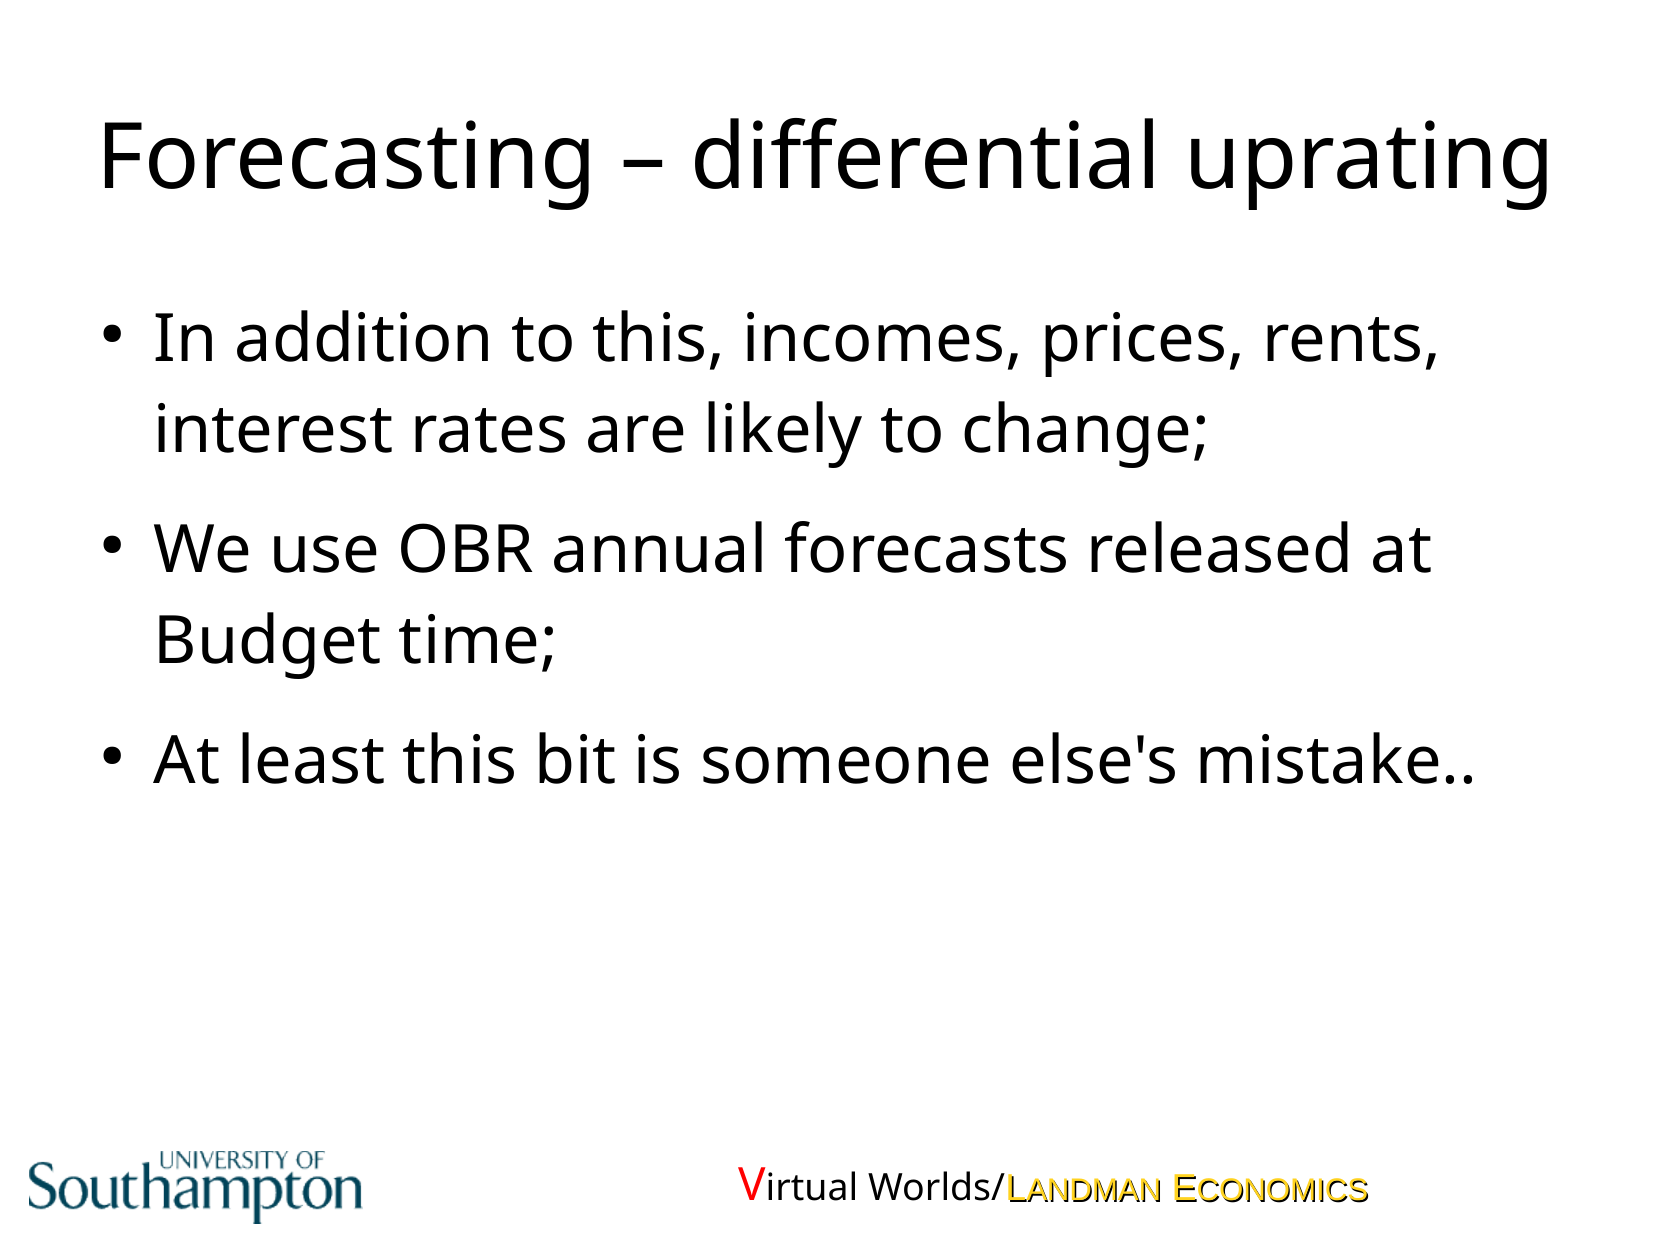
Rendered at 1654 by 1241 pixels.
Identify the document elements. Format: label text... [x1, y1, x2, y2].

title Forecasting – differential uprating [82, 49, 1571, 257]
picture [29, 1151, 363, 1224]
list In addition to this, incomes, prices, rents, interest rates are likely to change; We use OBR annual forecasts released at Budget time; At least this bit is someone else's mistake.. [82, 290, 1571, 1010]
